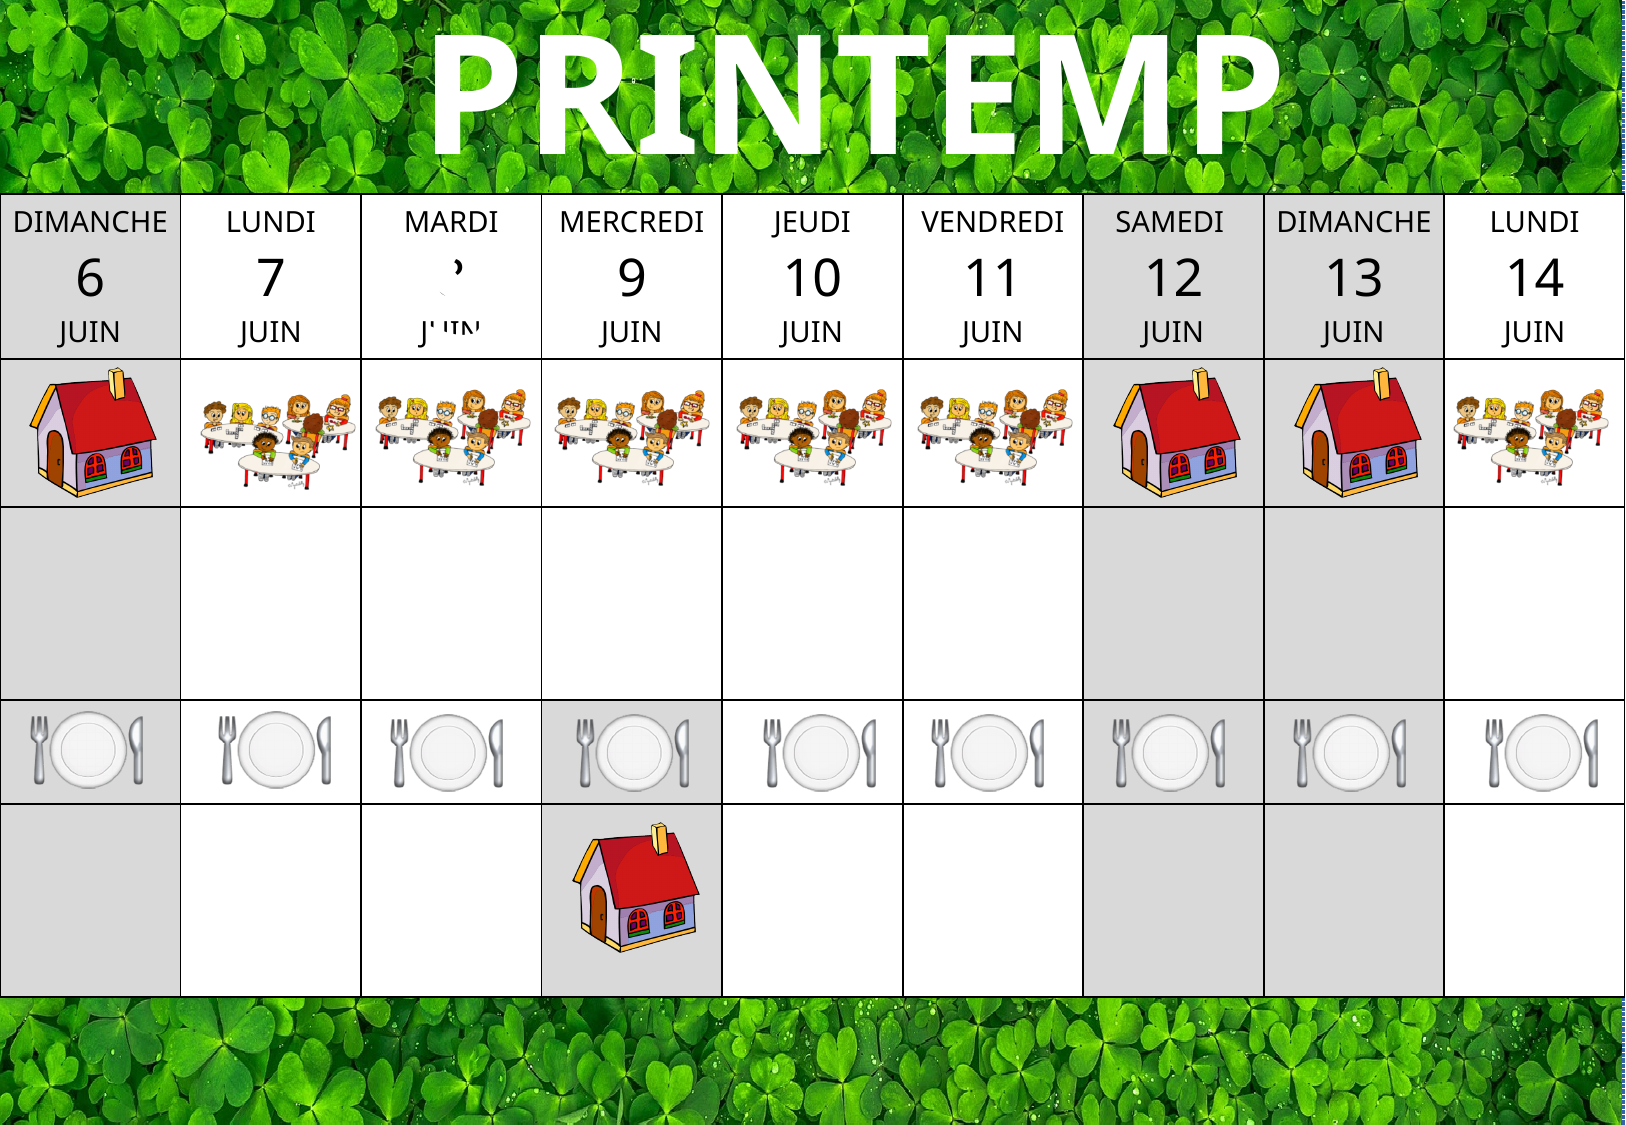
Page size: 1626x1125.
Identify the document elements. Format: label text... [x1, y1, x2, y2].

table_cell [723, 701, 759, 803]
table_cell [181, 360, 360, 506]
picture [386, 692, 507, 813]
table_cell [181, 701, 214, 803]
table_header MARDI 8 JUIN [362, 195, 413, 358]
picture [1289, 692, 1410, 813]
table_cell [362, 508, 541, 699]
picture [0, 998, 1622, 1125]
picture [572, 822, 700, 953]
table_header LUNDI 7 JUIN [181, 195, 360, 358]
table_cell [904, 395, 1082, 506]
table_cell [1084, 395, 1263, 506]
table_cell [1, 805, 180, 996]
table_cell [1265, 805, 1443, 996]
table_header DIMANCHE 6 JUIN [1, 195, 180, 358]
table_cell [542, 508, 721, 699]
table_cell [542, 395, 721, 506]
table_cell [1265, 701, 1289, 803]
text_box PRINTEMPS [413, 0, 1363, 395]
table_cell [693, 701, 721, 803]
table_cell [147, 701, 180, 803]
picture [1108, 692, 1229, 813]
picture [572, 692, 693, 813]
table_cell [1602, 701, 1624, 803]
table_cell [904, 508, 1082, 699]
table_cell [542, 701, 572, 803]
table_cell [1229, 701, 1263, 803]
table_cell [723, 805, 902, 996]
table_cell [1265, 508, 1443, 699]
picture [1363, 0, 1622, 193]
picture [29, 367, 157, 498]
table_header DIMANCHE 13 JUIN [1363, 195, 1443, 358]
table_cell [362, 805, 541, 996]
picture [1481, 692, 1602, 813]
picture [1453, 383, 1610, 490]
table_cell [880, 701, 902, 803]
table_cell [507, 701, 541, 803]
table_cell [1445, 360, 1624, 506]
table_cell [181, 805, 360, 996]
picture [554, 395, 711, 490]
table_cell [1048, 701, 1082, 803]
table_cell [1410, 701, 1443, 803]
table_cell [1265, 360, 1443, 506]
picture [0, 0, 413, 193]
table_cell [1, 701, 26, 803]
picture [927, 692, 1048, 813]
picture [26, 689, 147, 811]
table_cell [1, 508, 180, 699]
picture [736, 395, 893, 490]
table_cell [542, 805, 721, 996]
table_cell [181, 508, 360, 699]
table_cell [904, 805, 1082, 996]
picture [1294, 367, 1422, 498]
table_cell [1084, 701, 1108, 803]
table_cell [904, 701, 927, 803]
table_cell [362, 701, 386, 803]
table_cell [1445, 508, 1624, 699]
picture [375, 383, 532, 490]
picture [200, 388, 357, 494]
table_cell [335, 701, 360, 803]
table_cell [723, 508, 902, 699]
picture [214, 689, 335, 811]
table_cell [1084, 805, 1263, 996]
table_header LUNDI 14 JUIN [1445, 195, 1624, 358]
table_cell [362, 360, 541, 506]
picture [759, 692, 880, 813]
table_cell [723, 395, 902, 506]
table_cell [1445, 701, 1481, 803]
picture [1113, 395, 1241, 498]
picture [917, 395, 1074, 490]
table_cell [1, 360, 180, 506]
table_cell [1445, 805, 1624, 996]
table_cell [1084, 508, 1263, 699]
